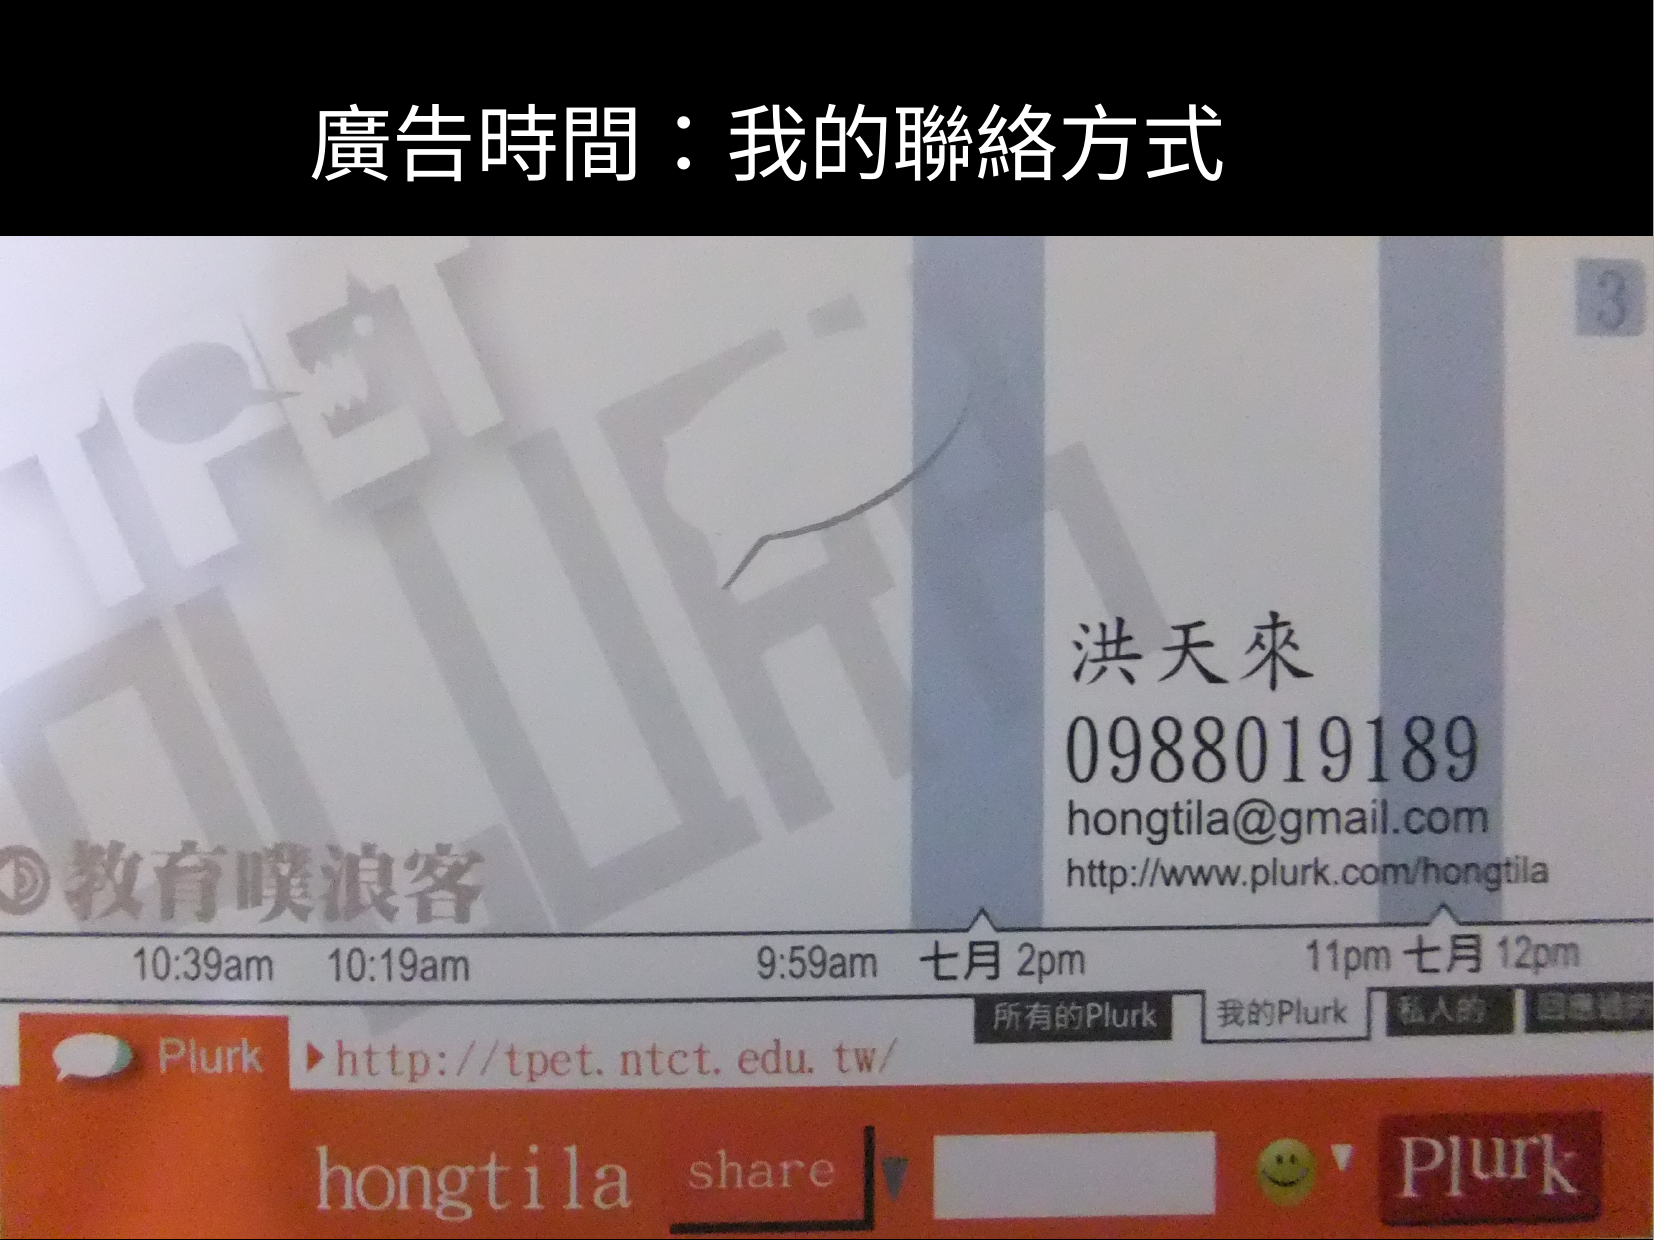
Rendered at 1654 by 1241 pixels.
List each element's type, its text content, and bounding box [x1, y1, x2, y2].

picture [0, 236, 1654, 1239]
text_box 廣告時間：我的聯絡方式 [59, 70, 1477, 169]
